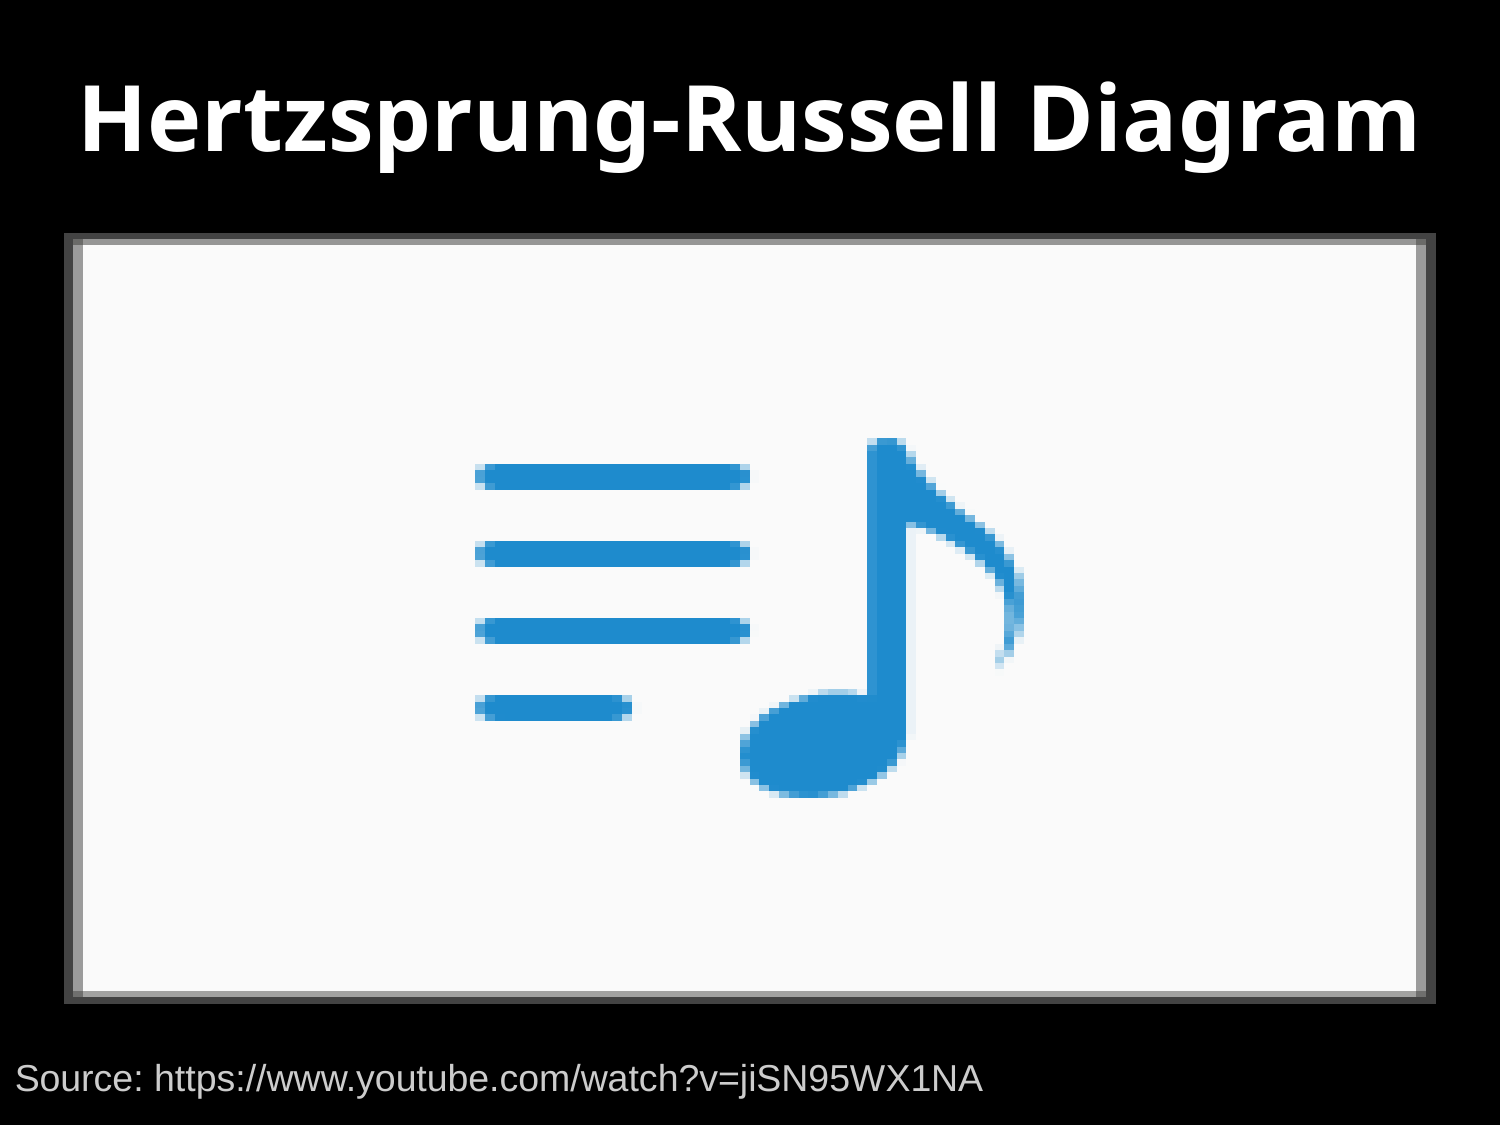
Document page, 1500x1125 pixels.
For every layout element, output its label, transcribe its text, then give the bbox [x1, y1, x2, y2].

text_box Source: https://www.youtube.com/watch?v=jiSN95WX1NA [0, 1050, 1111, 1107]
text_box [0, 0, 1500, 1125]
title Hertzsprung-Russell Diagram [30, 22, 1471, 211]
